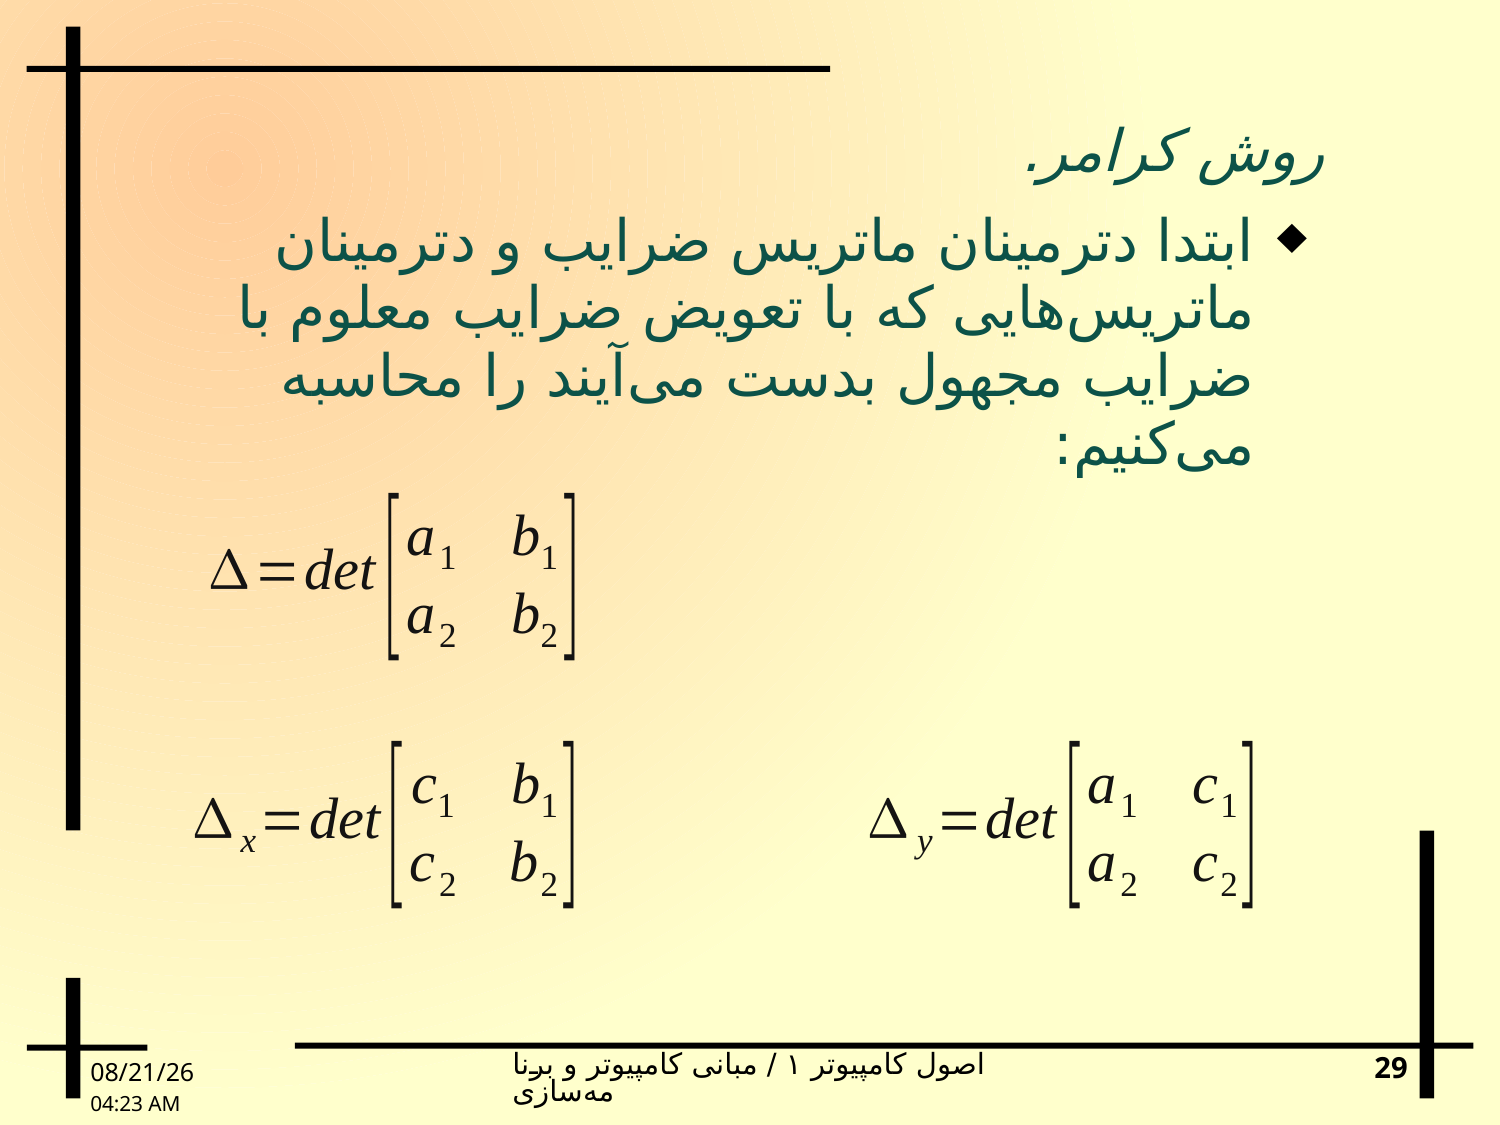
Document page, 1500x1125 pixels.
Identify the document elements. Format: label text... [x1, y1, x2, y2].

chart [187, 738, 585, 912]
chart [862, 738, 1264, 912]
list روش کرامر. ابتدا دترمینان ماتریس ضرایب و دترمینان ماتریس‌هایی که با تعویض ضرایب معلوم با ضرایب مجهول بدست می‌آیند را محاسبه می‌کنیم: [112, 117, 1378, 504]
chart [203, 489, 585, 663]
